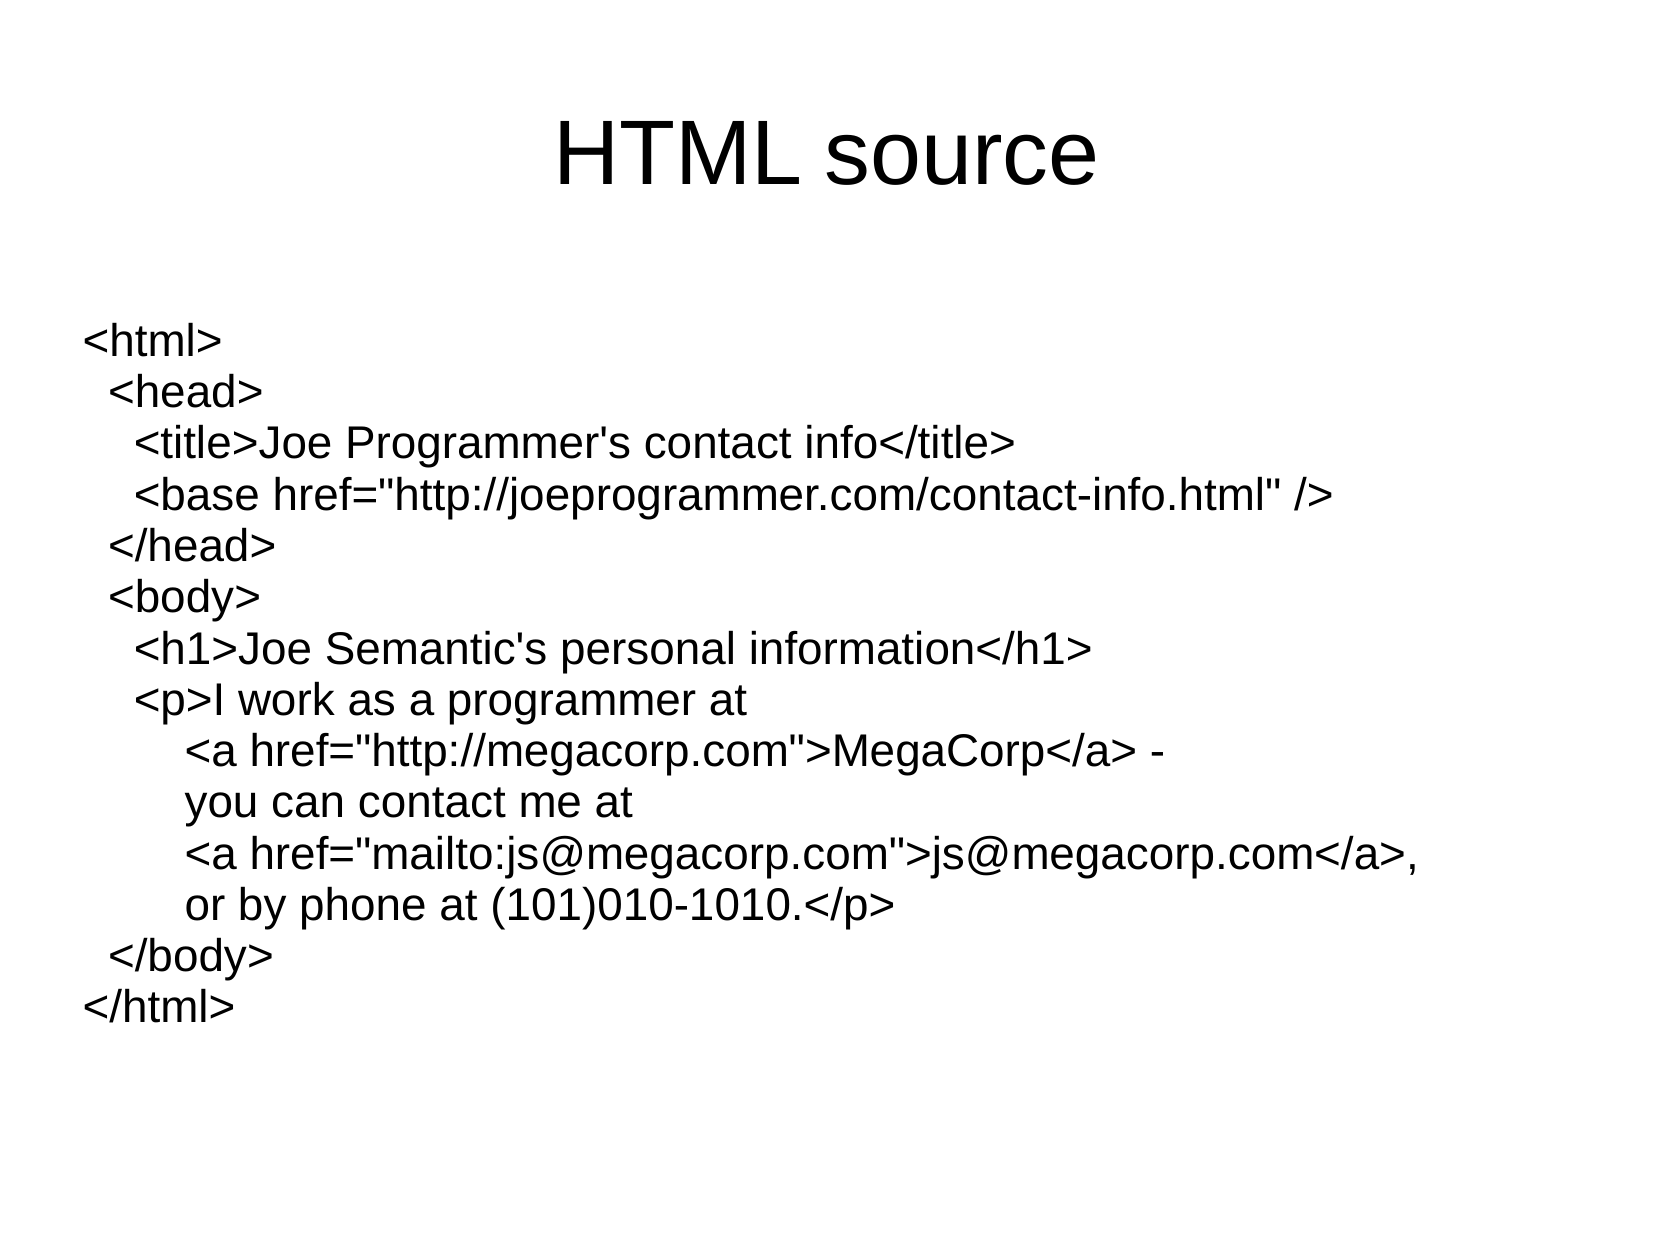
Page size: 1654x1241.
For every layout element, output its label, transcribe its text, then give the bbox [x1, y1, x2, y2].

subtitle <html> <head> <title>Joe Programmer's contact info</title> <base href="http://joeprogrammer.com/contact-info.html" /> </head> <body> <h1>Joe Semantic's personal information</h1> <p>I work as a programmer at <a href="http://megacorp.com">MegaCorp</a> - you can contact me at <a href="mailto:js@megacorp.com">js@megacorp.com</a>, or by phone at (101)010-1010.</p> </body> </html> [82, 297, 1571, 1102]
title HTML source [82, 49, 1571, 257]
